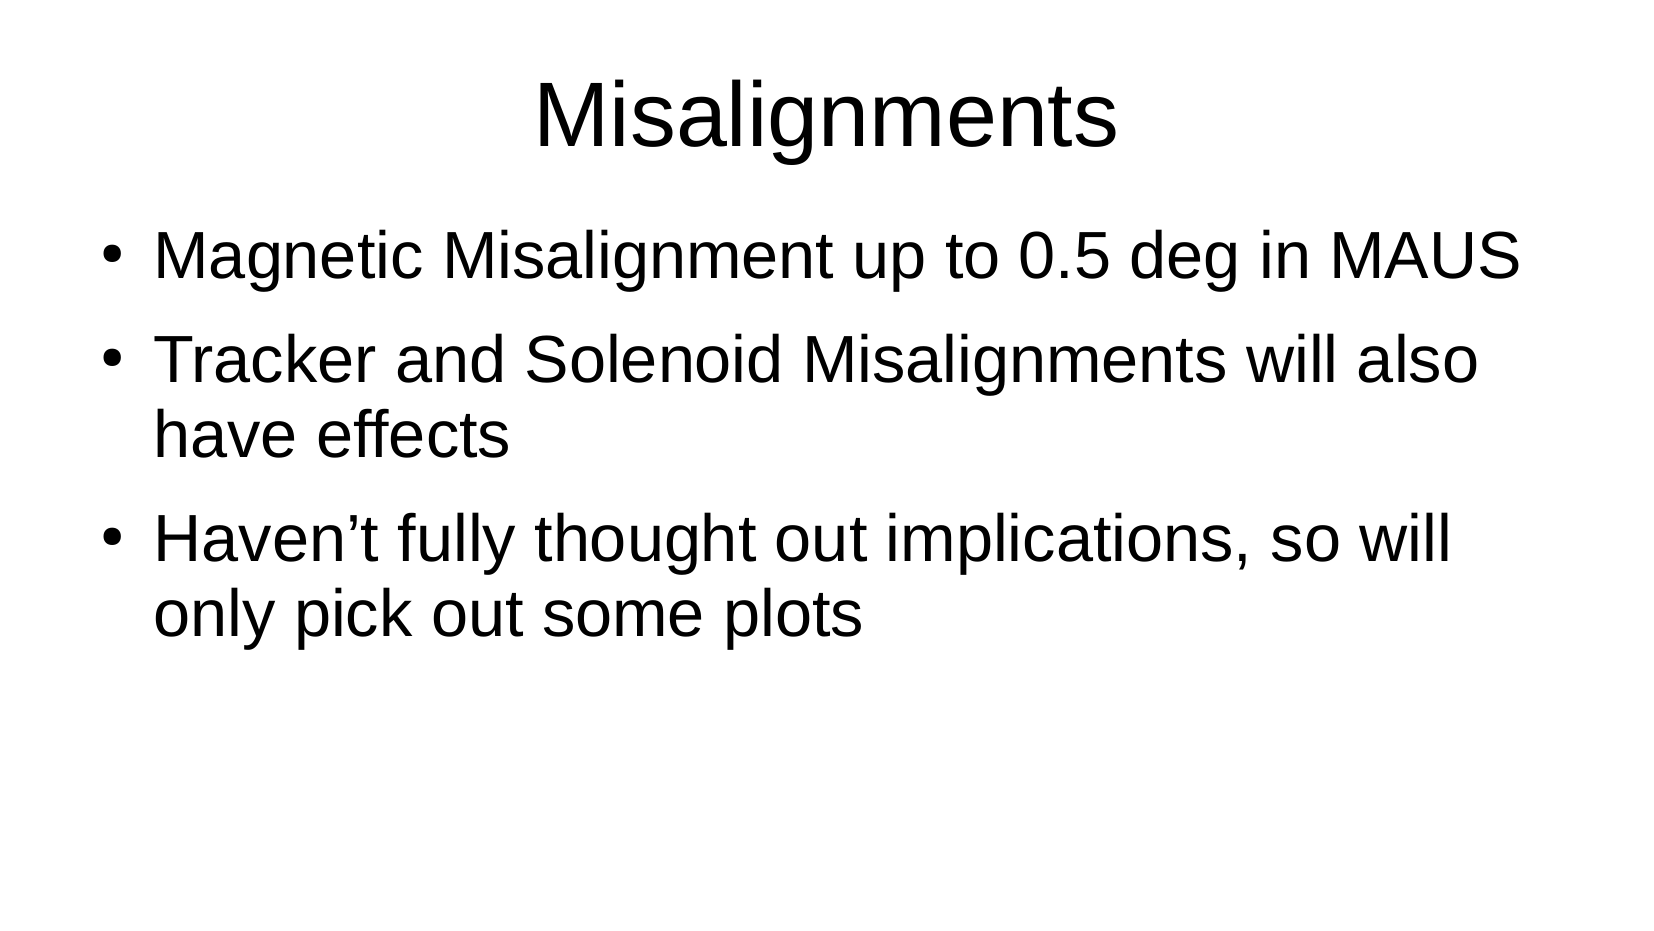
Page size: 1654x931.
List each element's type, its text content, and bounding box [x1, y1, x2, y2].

title Misalignments [82, 37, 1571, 193]
list Magnetic Misalignment up to 0.5 deg in MAUS Tracker and Solenoid Misalignments will also have effects Haven’t fully thought out implications, so will only pick out some plots [82, 217, 1571, 758]
